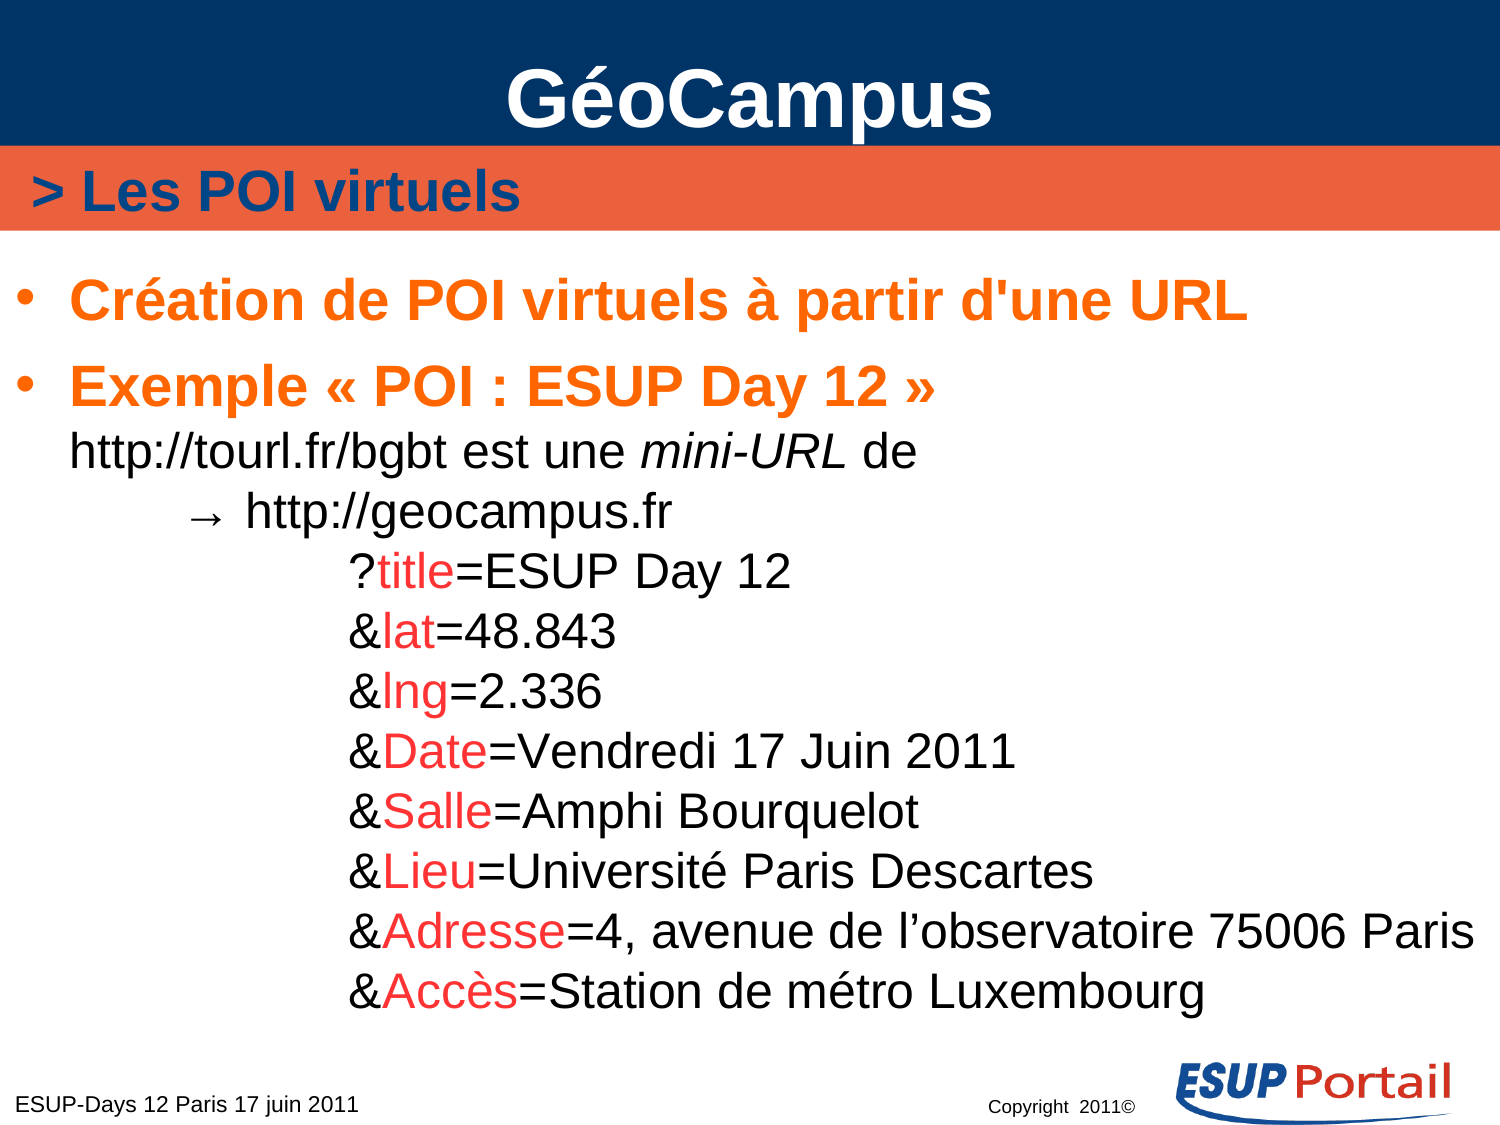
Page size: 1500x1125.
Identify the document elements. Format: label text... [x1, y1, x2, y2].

text_box Création de POI virtuels à partir d'une URL Exemple « POI : ESUP Day 12 » http://tourl.fr/bgbt est une mini-URL de → http://geocampus.fr ?title=ESUP Day 12 &lat=48.843 &lng=2.336 &Date=Vendredi 17 Juin 2011 &Salle=Amphi Bourquelot &Lieu=Université Paris Descartes &Adresse=4, avenue de l’observatoire 75006 Paris &Accès=Station de métro Luxembourg [0, 231, 1500, 1074]
text_box GéoCampus [0, 0, 1500, 145]
text_box ESUP-Days 12 Paris 17 juin 2011 [0, 1074, 632, 1125]
picture [1175, 1074, 1451, 1125]
text_box > Les POI virtuels [0, 145, 1500, 231]
